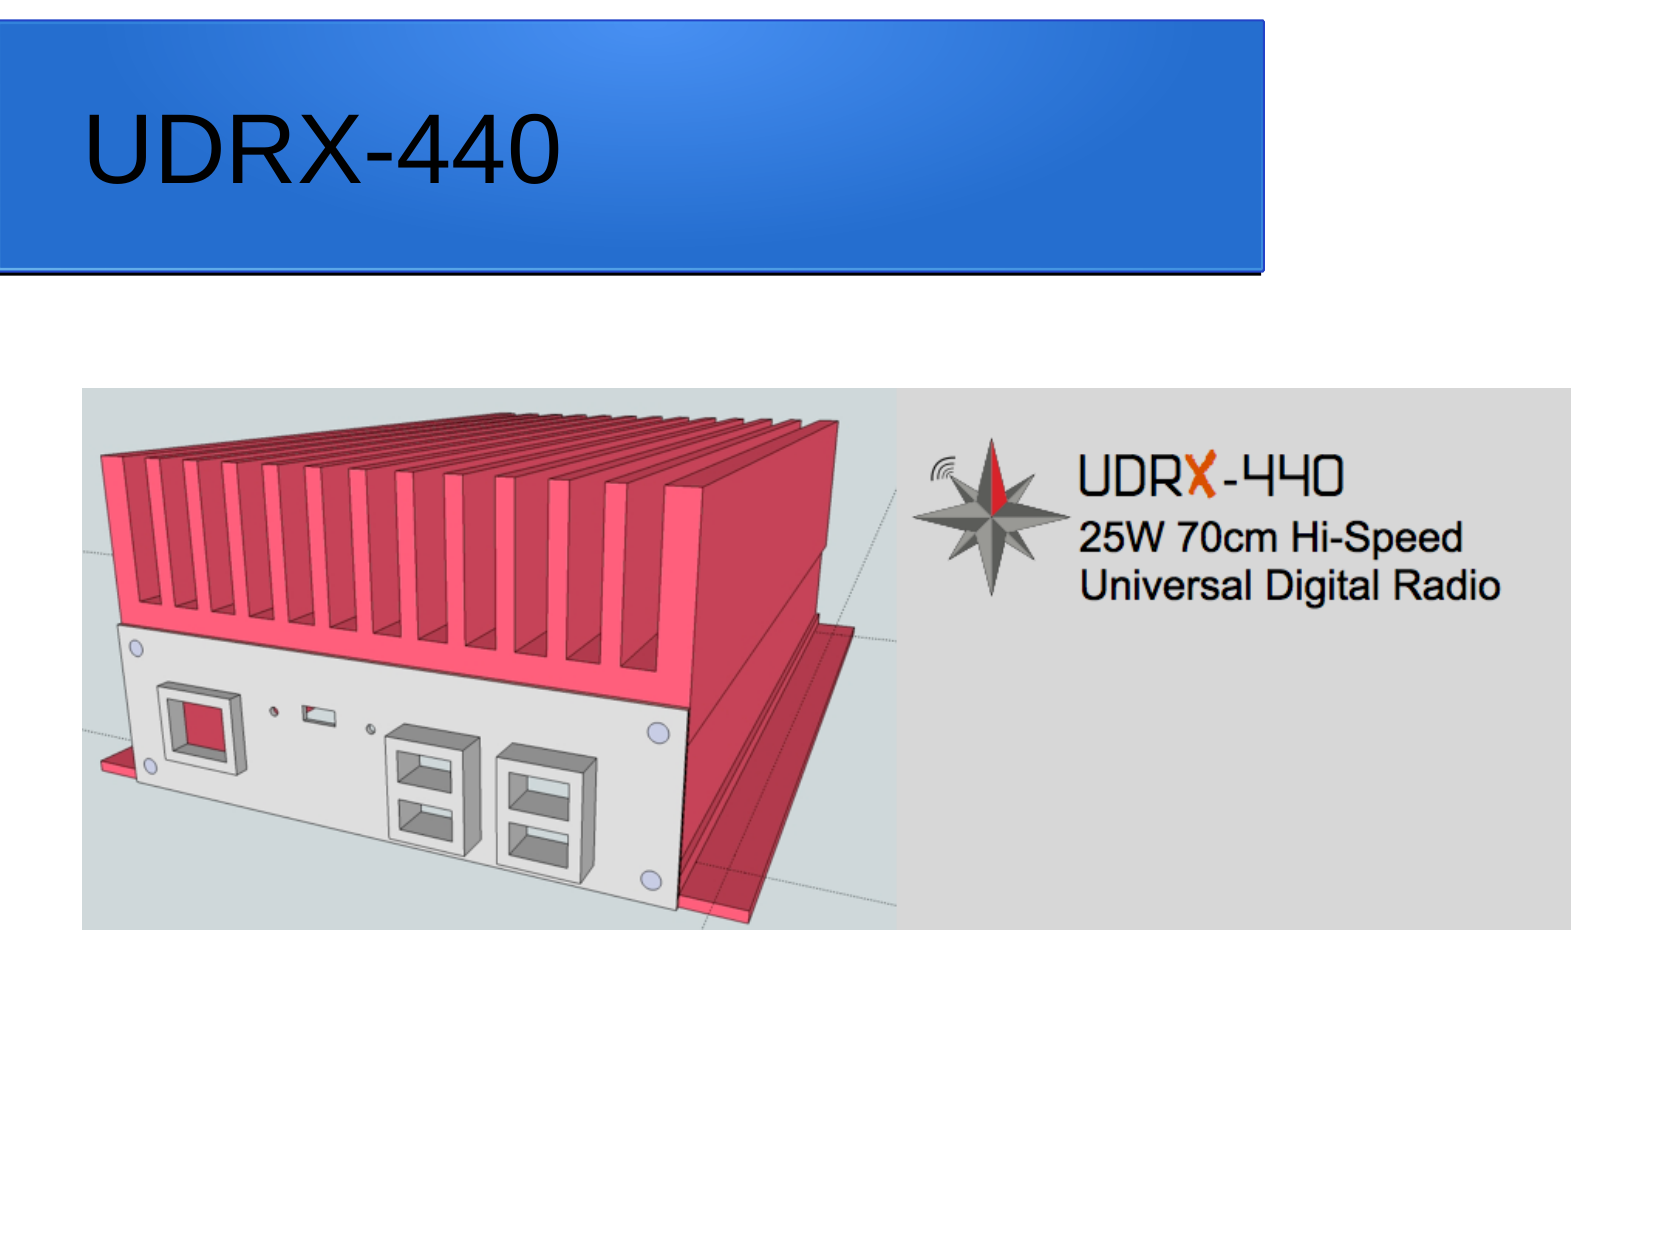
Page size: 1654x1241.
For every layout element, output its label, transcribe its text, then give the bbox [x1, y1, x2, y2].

picture [82, 388, 1571, 930]
title UDRX-440 [82, 47, 1235, 252]
